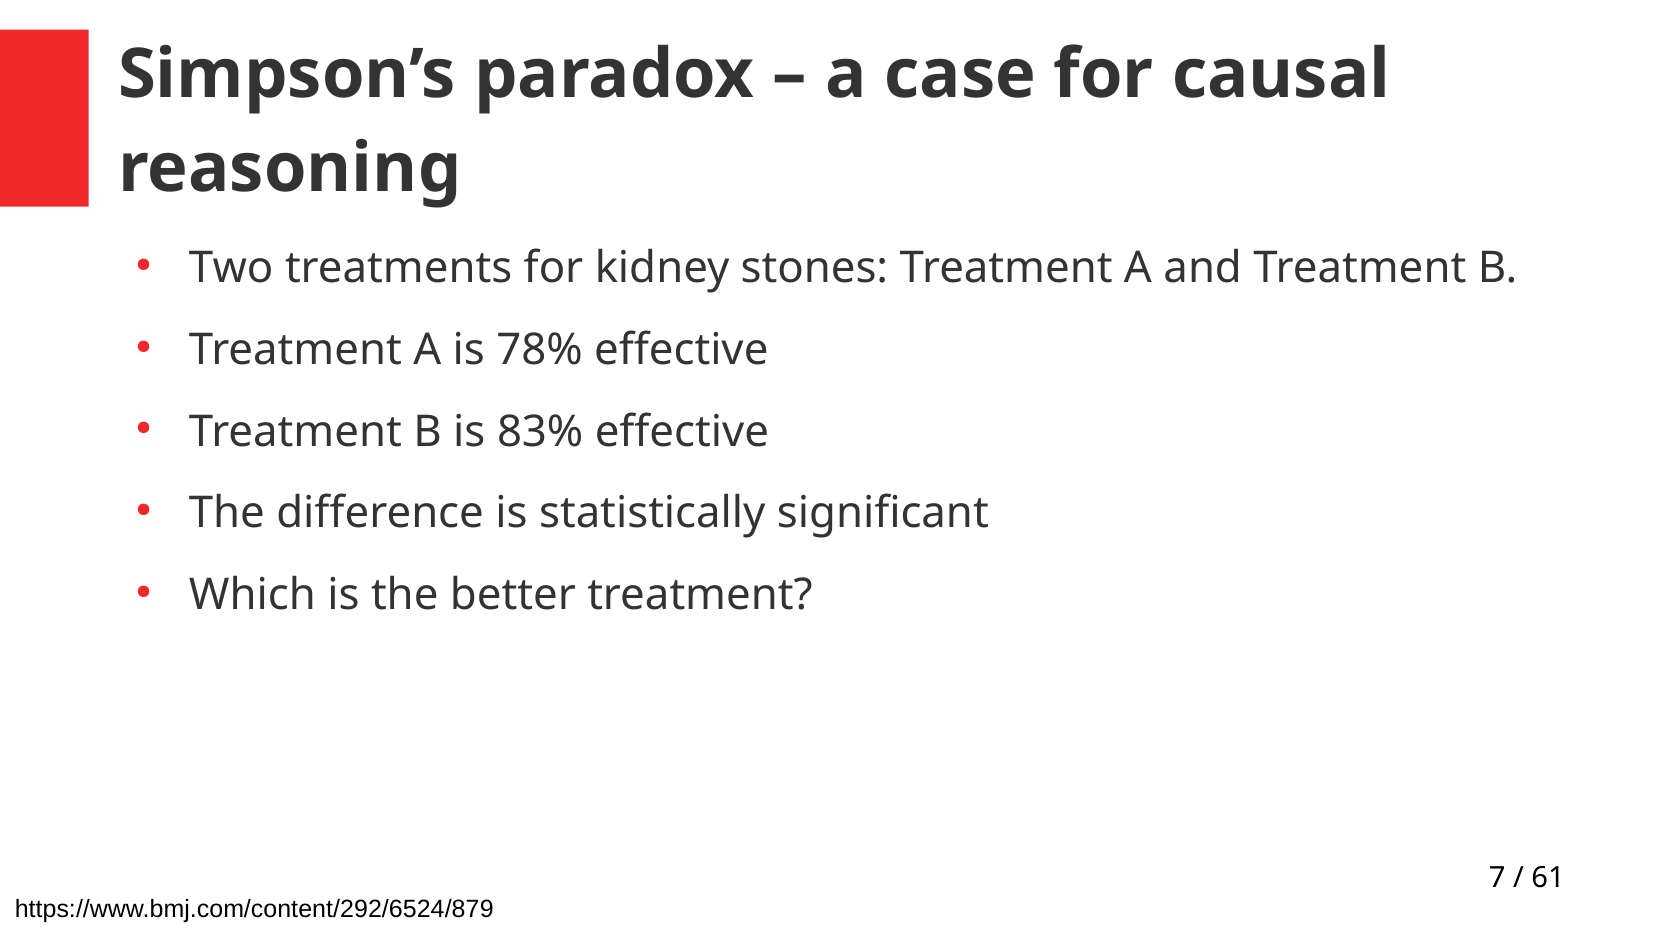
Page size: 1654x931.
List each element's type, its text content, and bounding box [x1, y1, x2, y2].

list Two treatments for kidney stones: Treatment A and Treatment B. Treatment A is 78% effective Treatment B is 83% effective The difference is statistically significant Which is the better treatment? [118, 236, 1595, 798]
text_box https://www.bmj.com/content/292/6524/879 [0, 887, 1093, 931]
title Simpson’s paradox – a case for causal reasoning [118, 24, 1595, 212]
